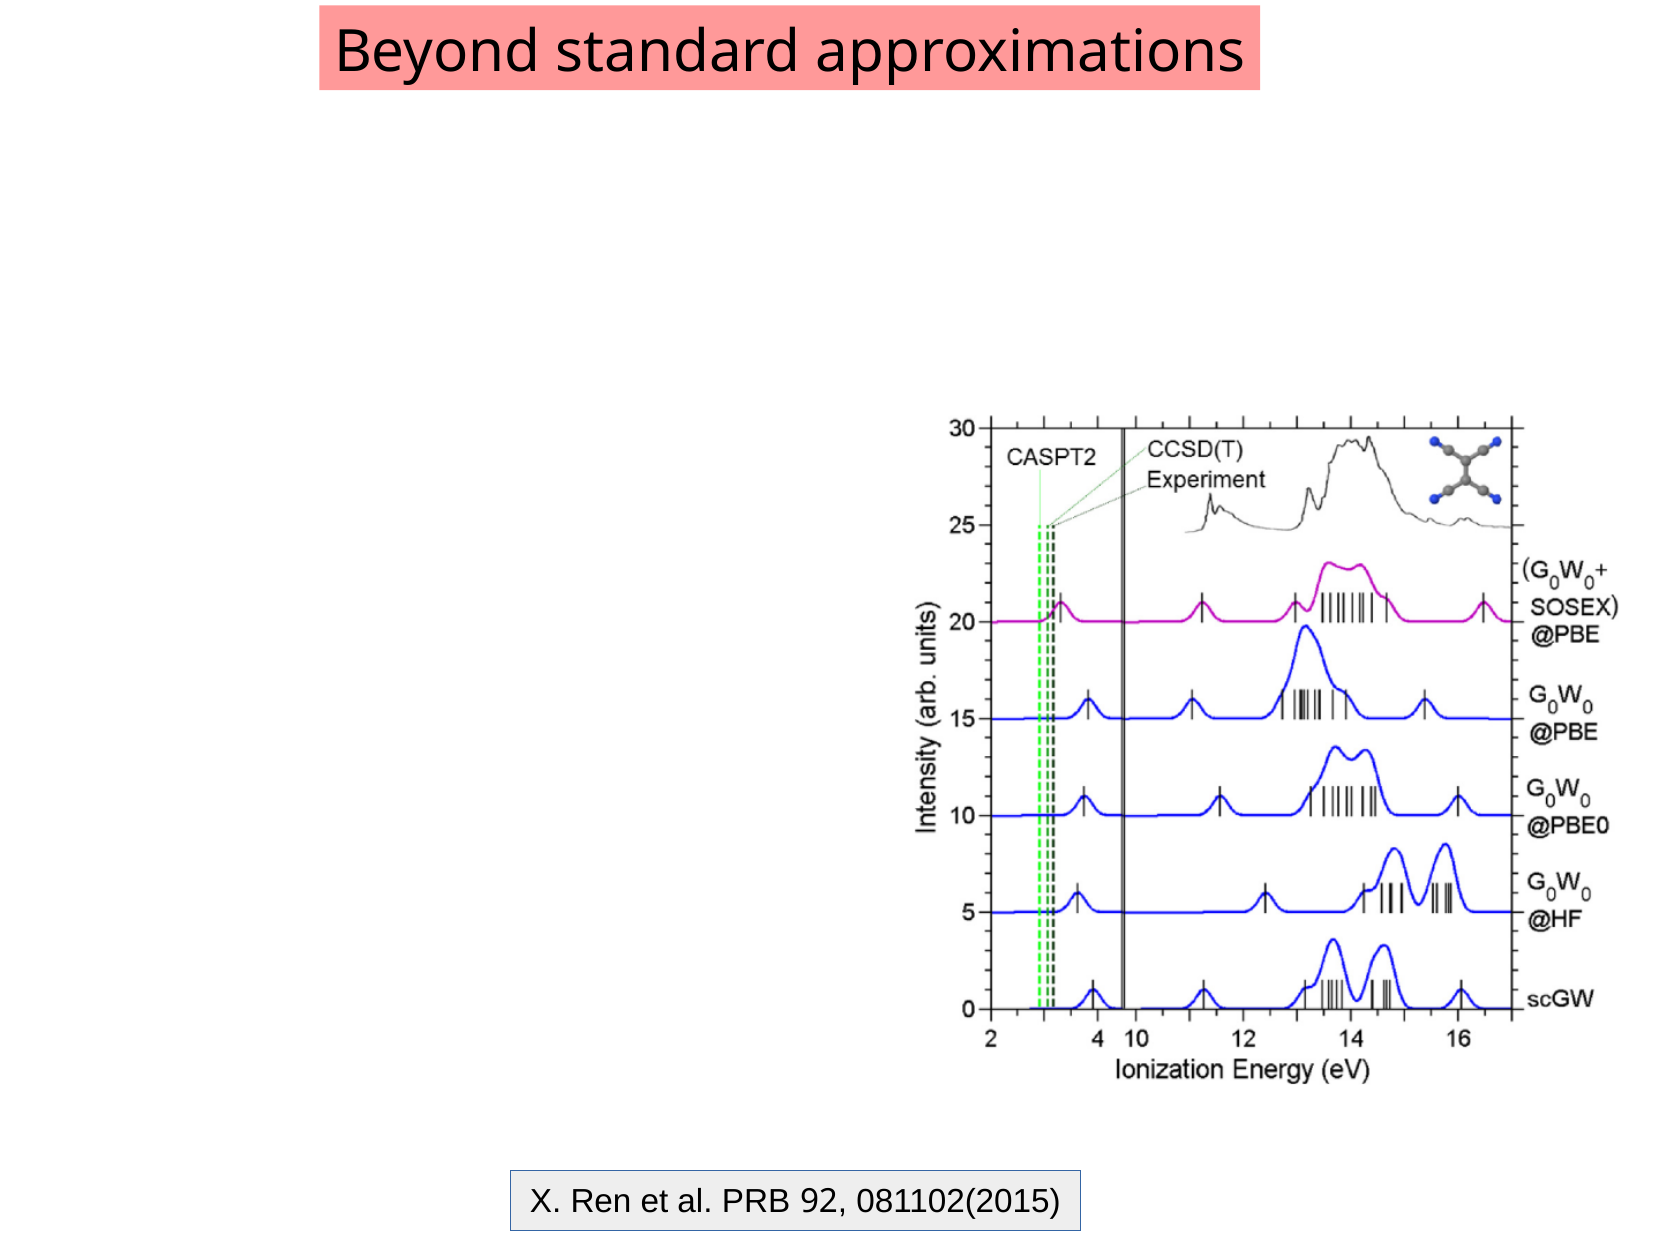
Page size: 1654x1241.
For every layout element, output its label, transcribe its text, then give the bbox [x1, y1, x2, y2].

text_box Beyond standard approximations [319, 5, 1261, 91]
picture [885, 389, 1636, 1091]
text_box X. Ren et al. PRB 92, 081102(2015) [510, 1170, 1081, 1229]
